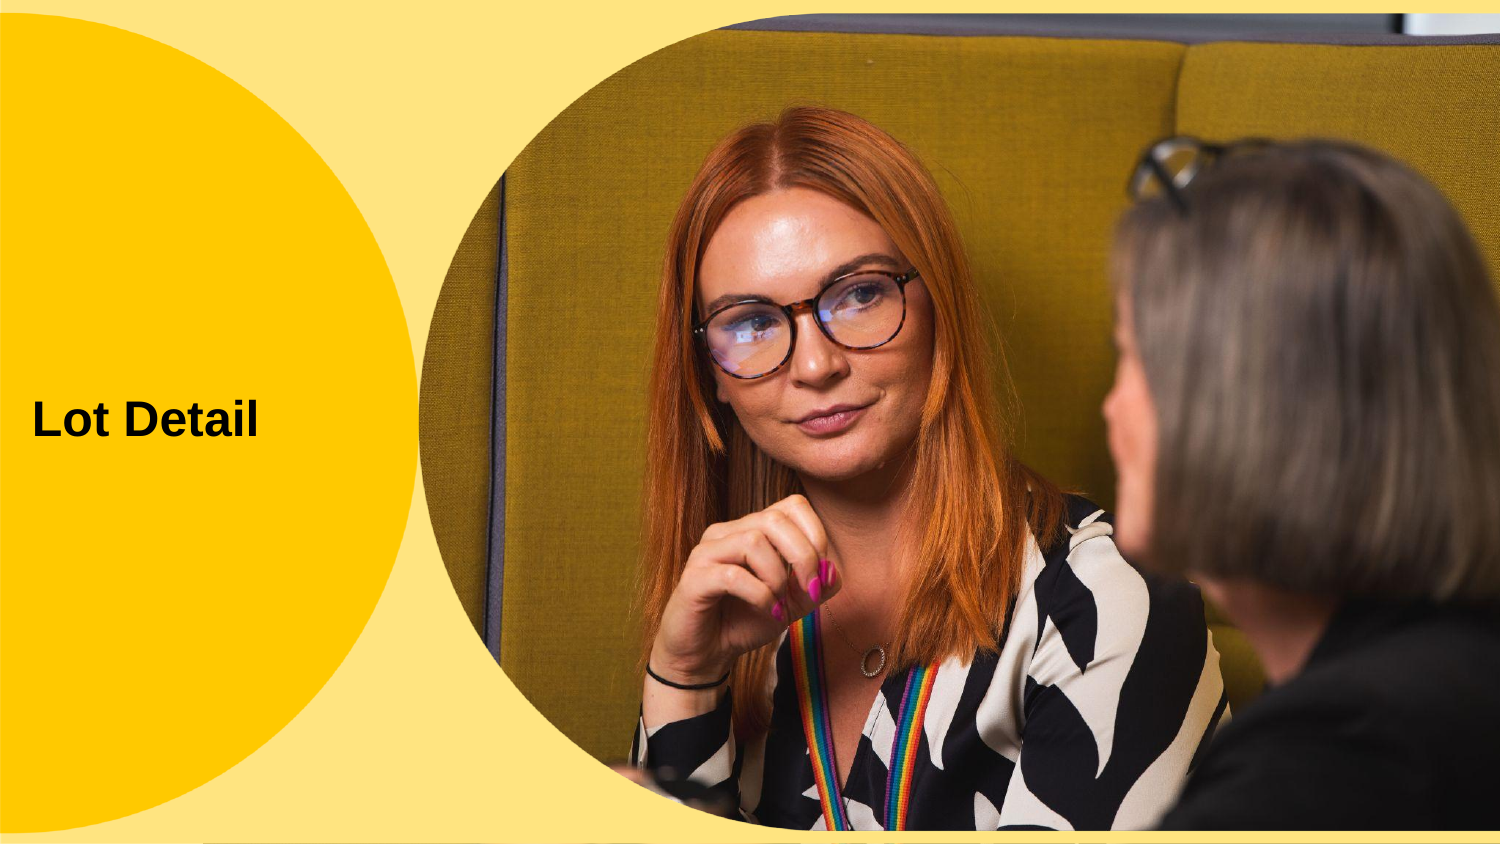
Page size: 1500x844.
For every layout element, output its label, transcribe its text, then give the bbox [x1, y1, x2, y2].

title Lot Detail [31, 304, 399, 530]
